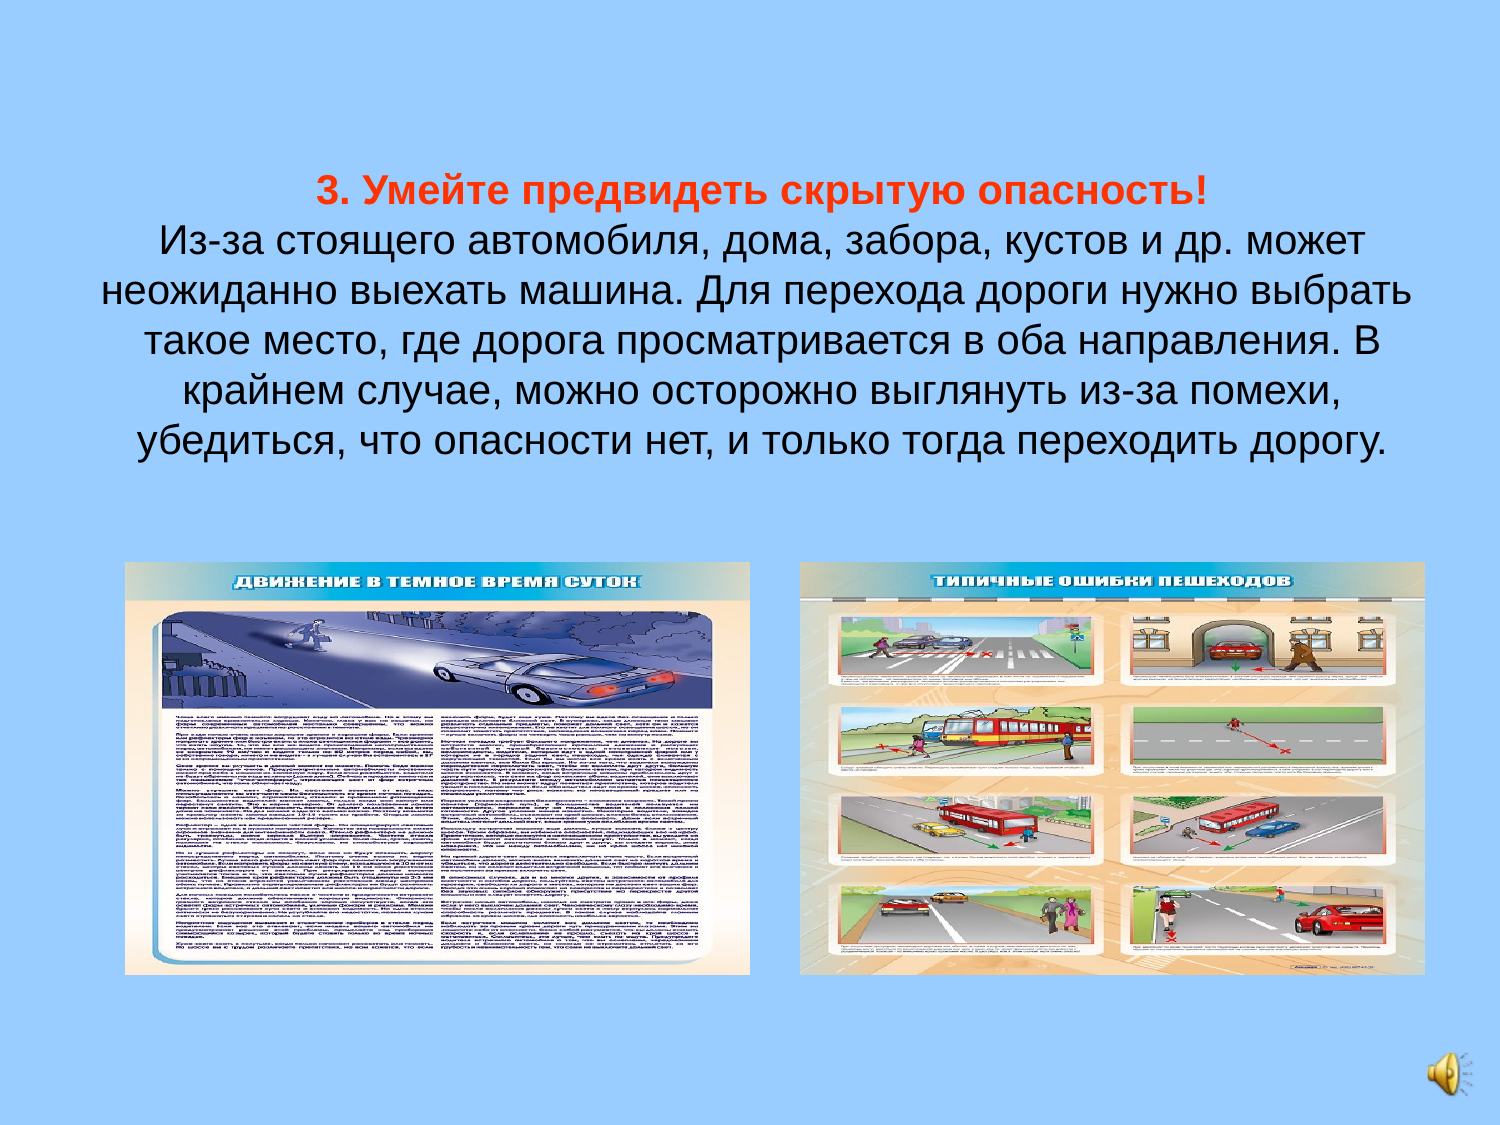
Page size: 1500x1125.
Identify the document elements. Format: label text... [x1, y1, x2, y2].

picture [387, 577, 475, 587]
picture [800, 562, 1425, 975]
picture [1159, 577, 1170, 586]
picture [1059, 576, 1152, 586]
picture [125, 562, 750, 975]
picture [366, 577, 380, 586]
picture [1426, 1051, 1477, 1102]
text_box 3. Умейте предвидеть скрытую опасность! Из-за стоящего автомобиля, дома, забора, кустов и др. может неожиданно выехать машина. Для перехода дороги нужно выбрать такое место, где дорога просматривается в оба направления. В крайнем случае, можно осторожно выглянуть из-за помехи, убедиться, что опасности нет, и только тогда переходить дорогу. [62, 155, 1463, 471]
